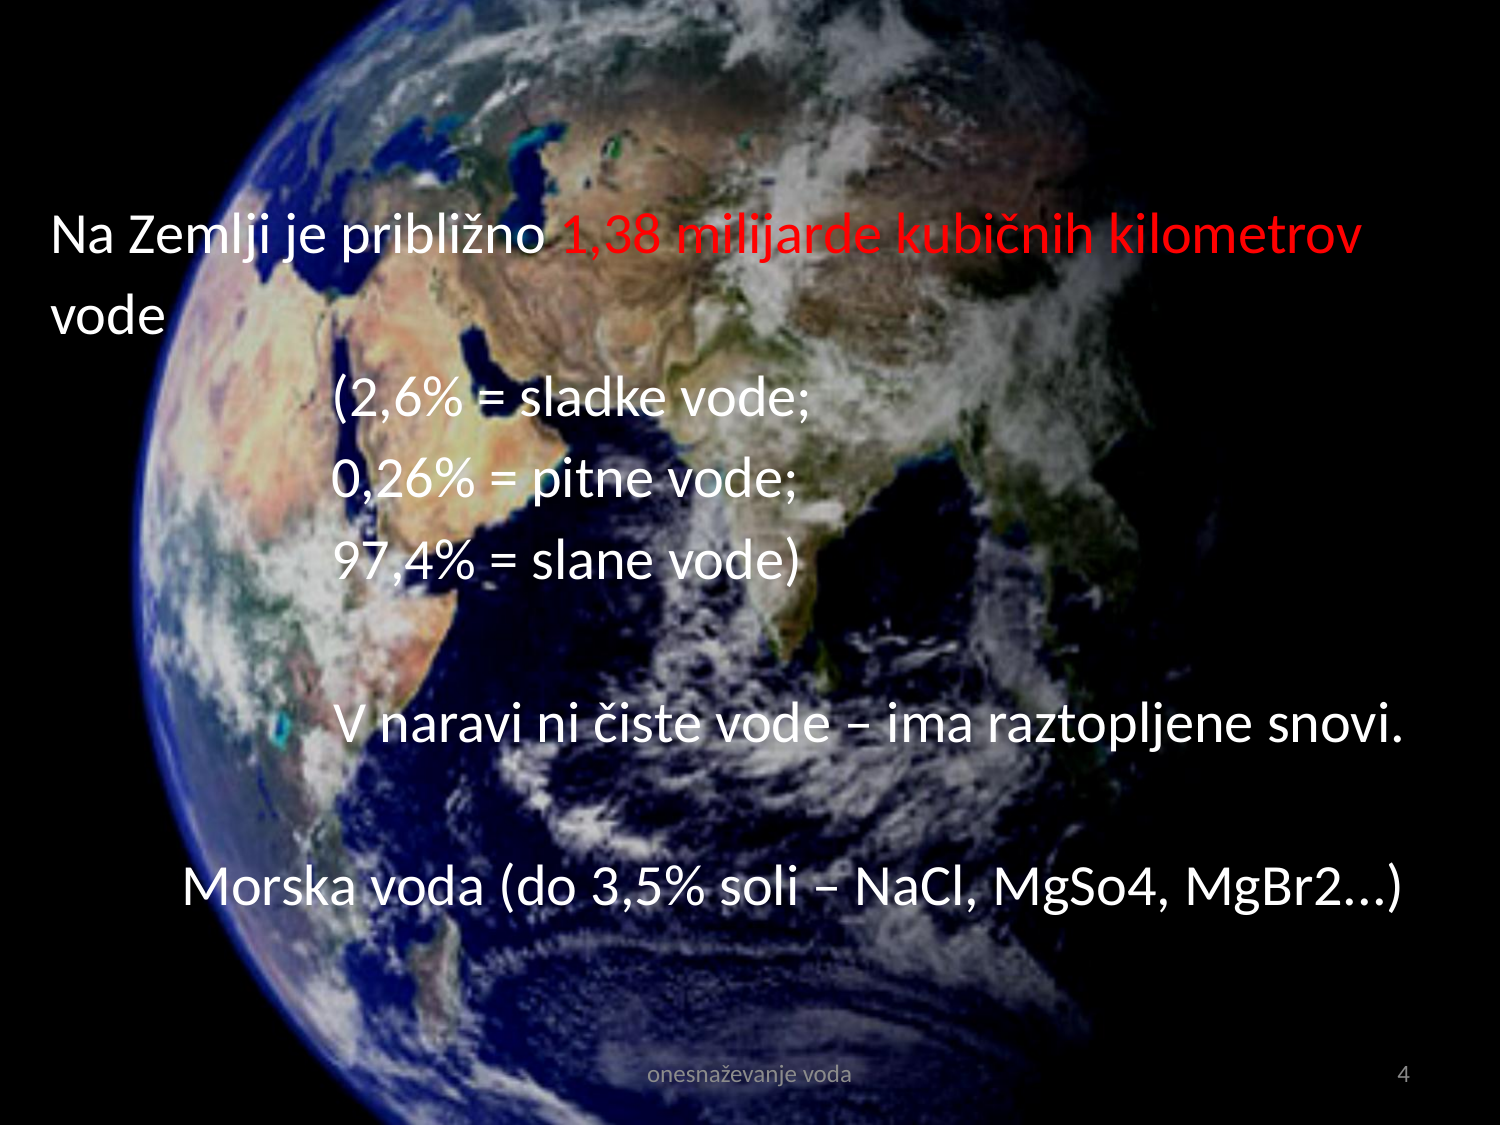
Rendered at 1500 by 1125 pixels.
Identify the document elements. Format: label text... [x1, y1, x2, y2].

list Na Zemlji je približno 1,38 milijarde kubičnih kilometrov vode (2,6% = sladke vode; 0,26% = pitne vode; 97,4% = slane vode) V naravi ni čiste vode – ima raztopljene snovi. Morska voda (do 3,5% soli – NaCl, MgSo4, MgBr2...) [35, 187, 1421, 985]
footer onesnaževanje voda [512, 1042, 988, 1103]
slide_number <number> [1074, 1042, 1425, 1103]
picture [0, 0, 1500, 1125]
